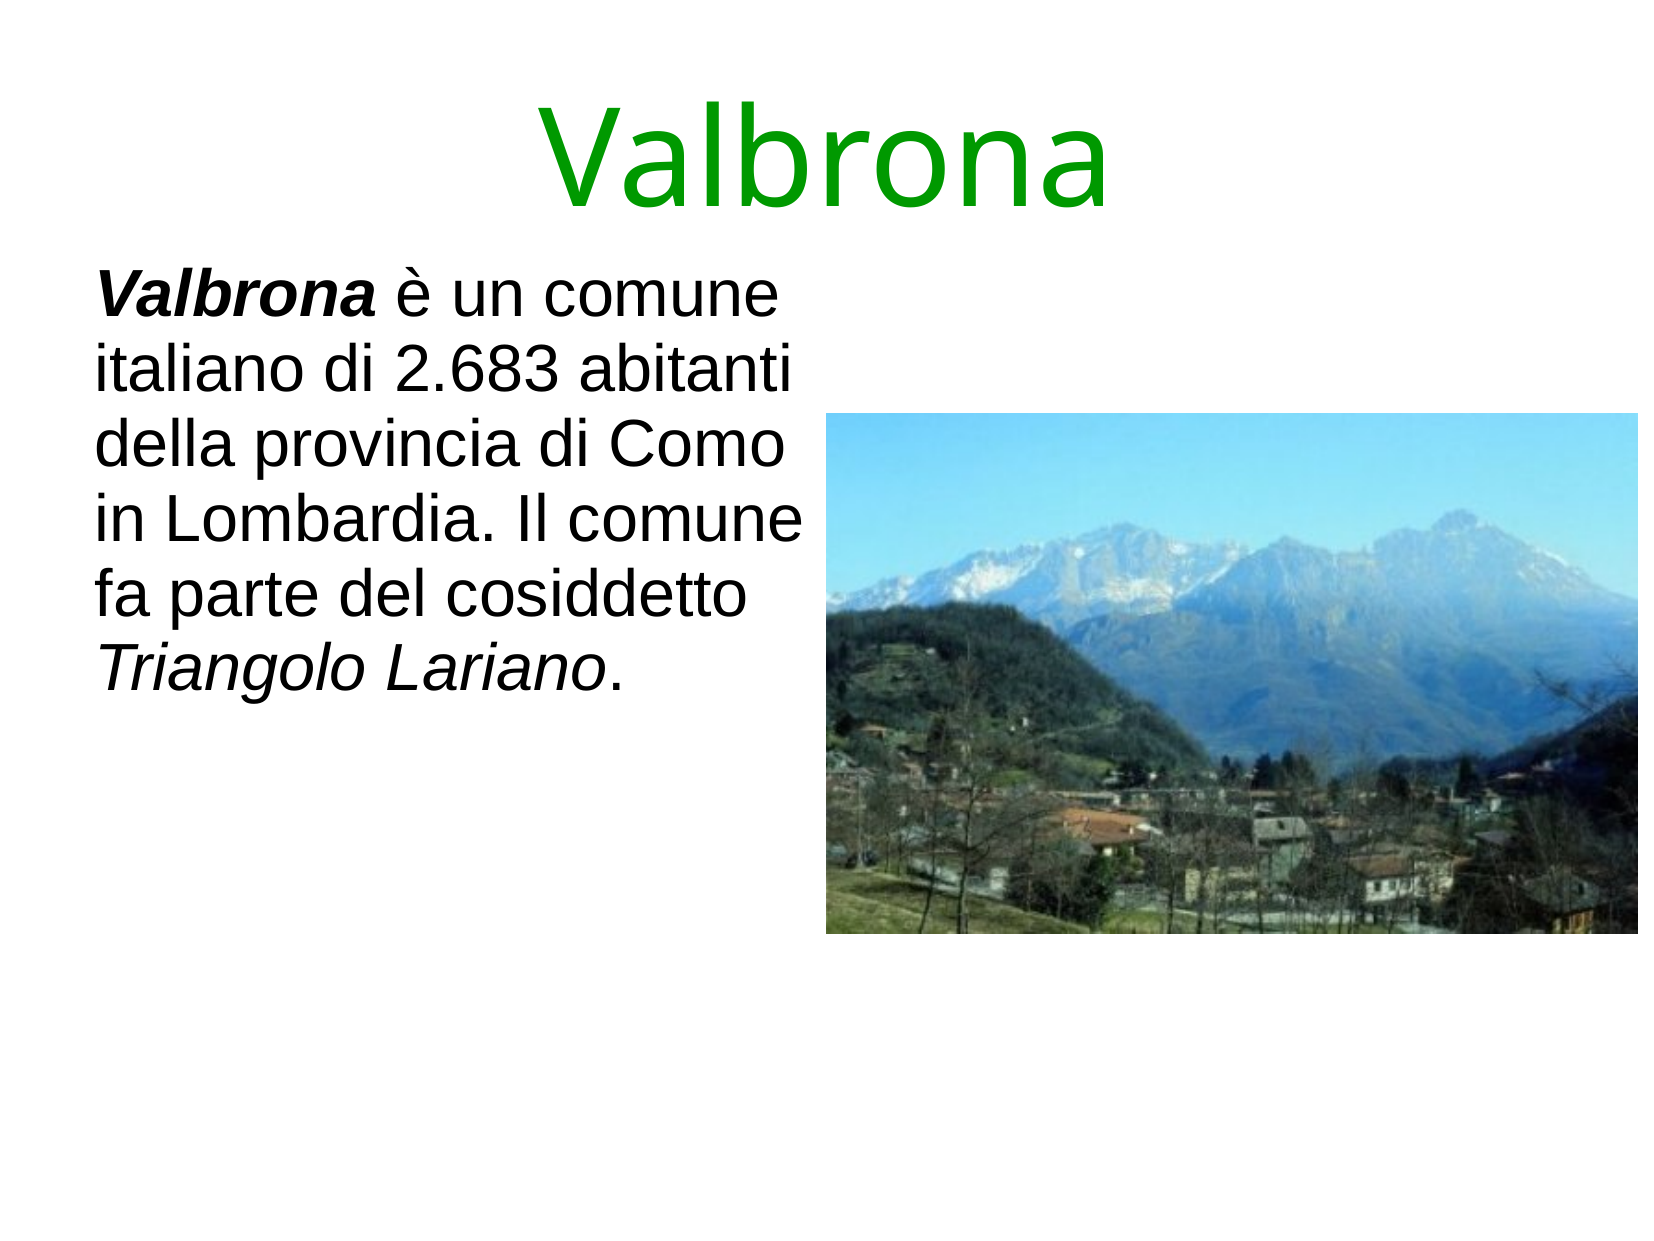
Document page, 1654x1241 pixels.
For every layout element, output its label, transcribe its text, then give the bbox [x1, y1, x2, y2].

list Valbrona è un comune italiano di 2.683 abitanti della provincia di Como in Lombardia. Il comune fa parte del cosiddetto Triangolo Lariano. [23, 256, 839, 1205]
picture [826, 413, 1638, 934]
title Valbrona [82, 49, 1571, 257]
